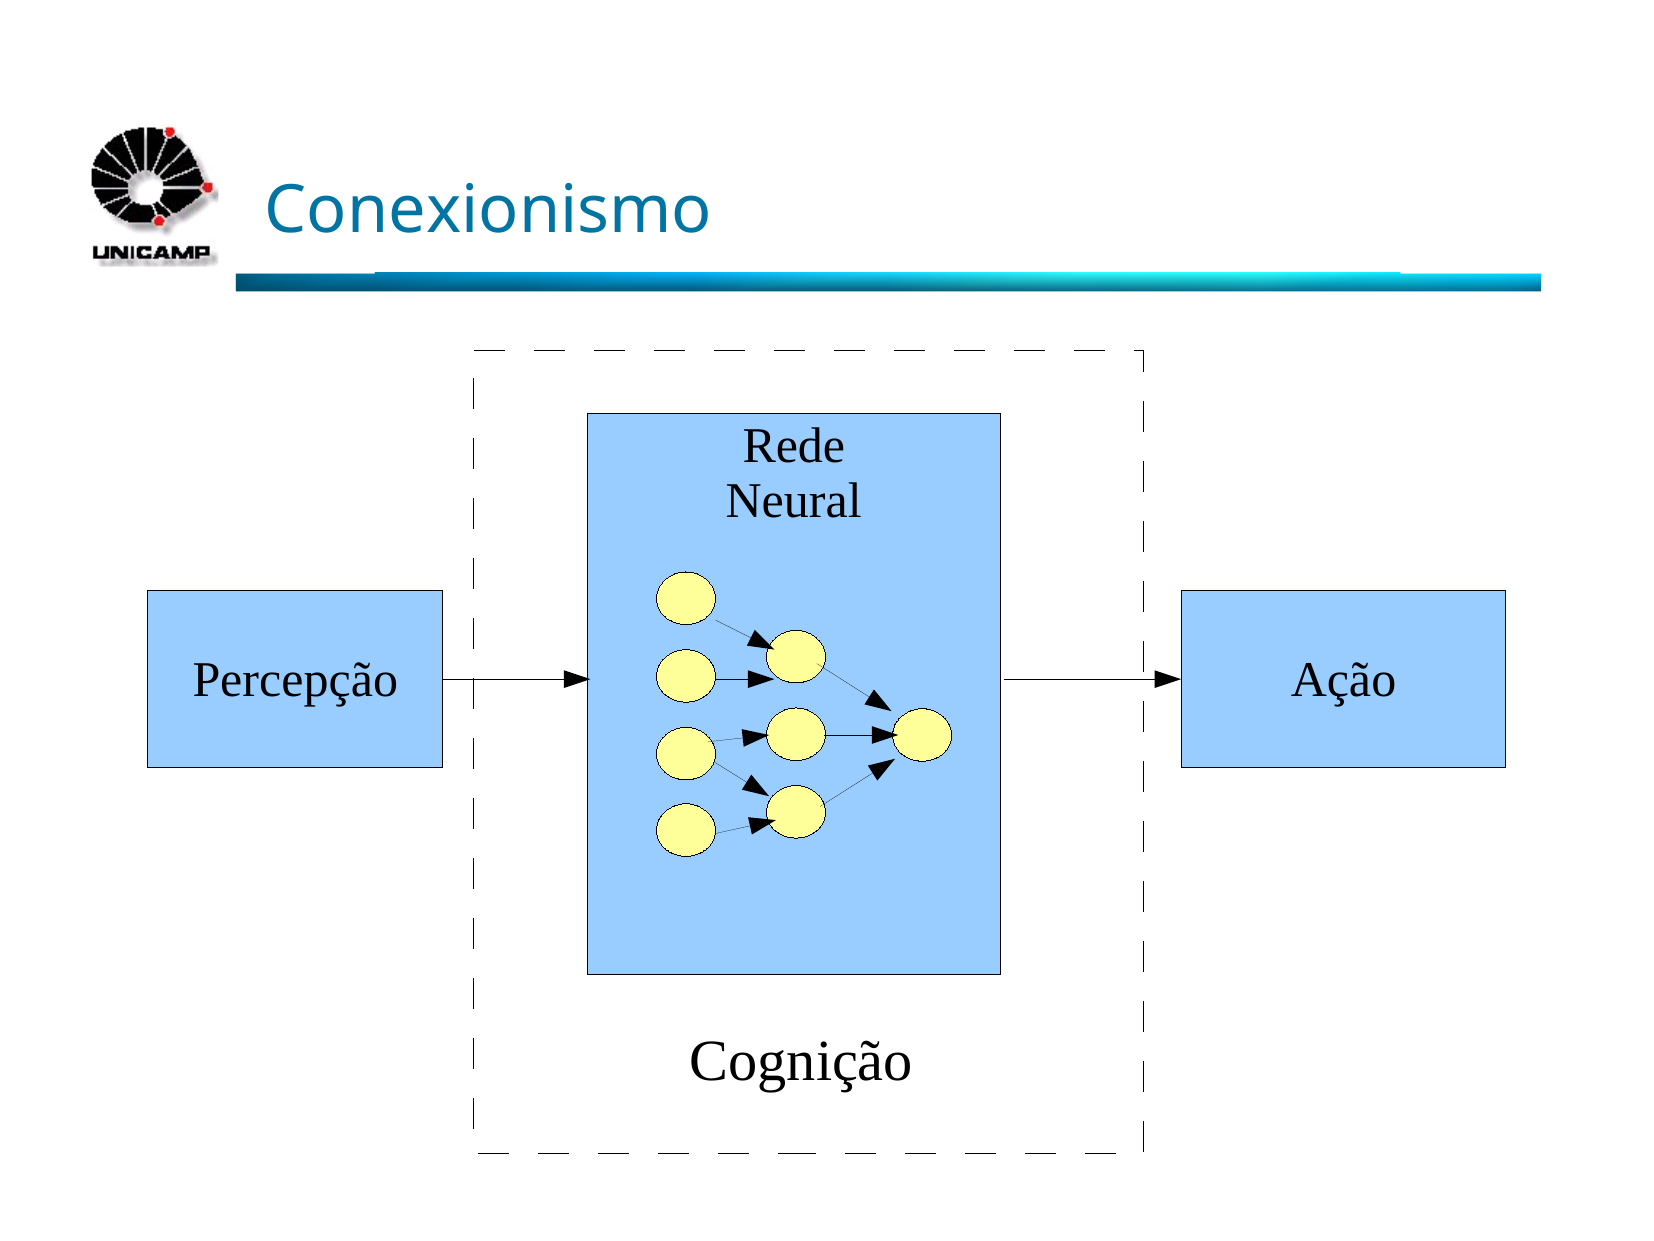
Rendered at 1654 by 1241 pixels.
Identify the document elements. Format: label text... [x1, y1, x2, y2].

text_box [766, 707, 826, 761]
text_box Percepção [147, 590, 443, 768]
text_box [656, 571, 716, 625]
text_box Ação [1181, 590, 1506, 768]
text_box [766, 630, 826, 683]
text_box [656, 649, 716, 703]
text_box [656, 803, 716, 857]
text_box [766, 785, 826, 839]
text_box Cognição [653, 1020, 950, 1101]
title Conexionismo [264, 42, 1534, 250]
text_box [656, 727, 716, 780]
text_box [892, 708, 952, 762]
text_box Rede Neural [587, 413, 1001, 975]
picture [125, 272, 1654, 295]
